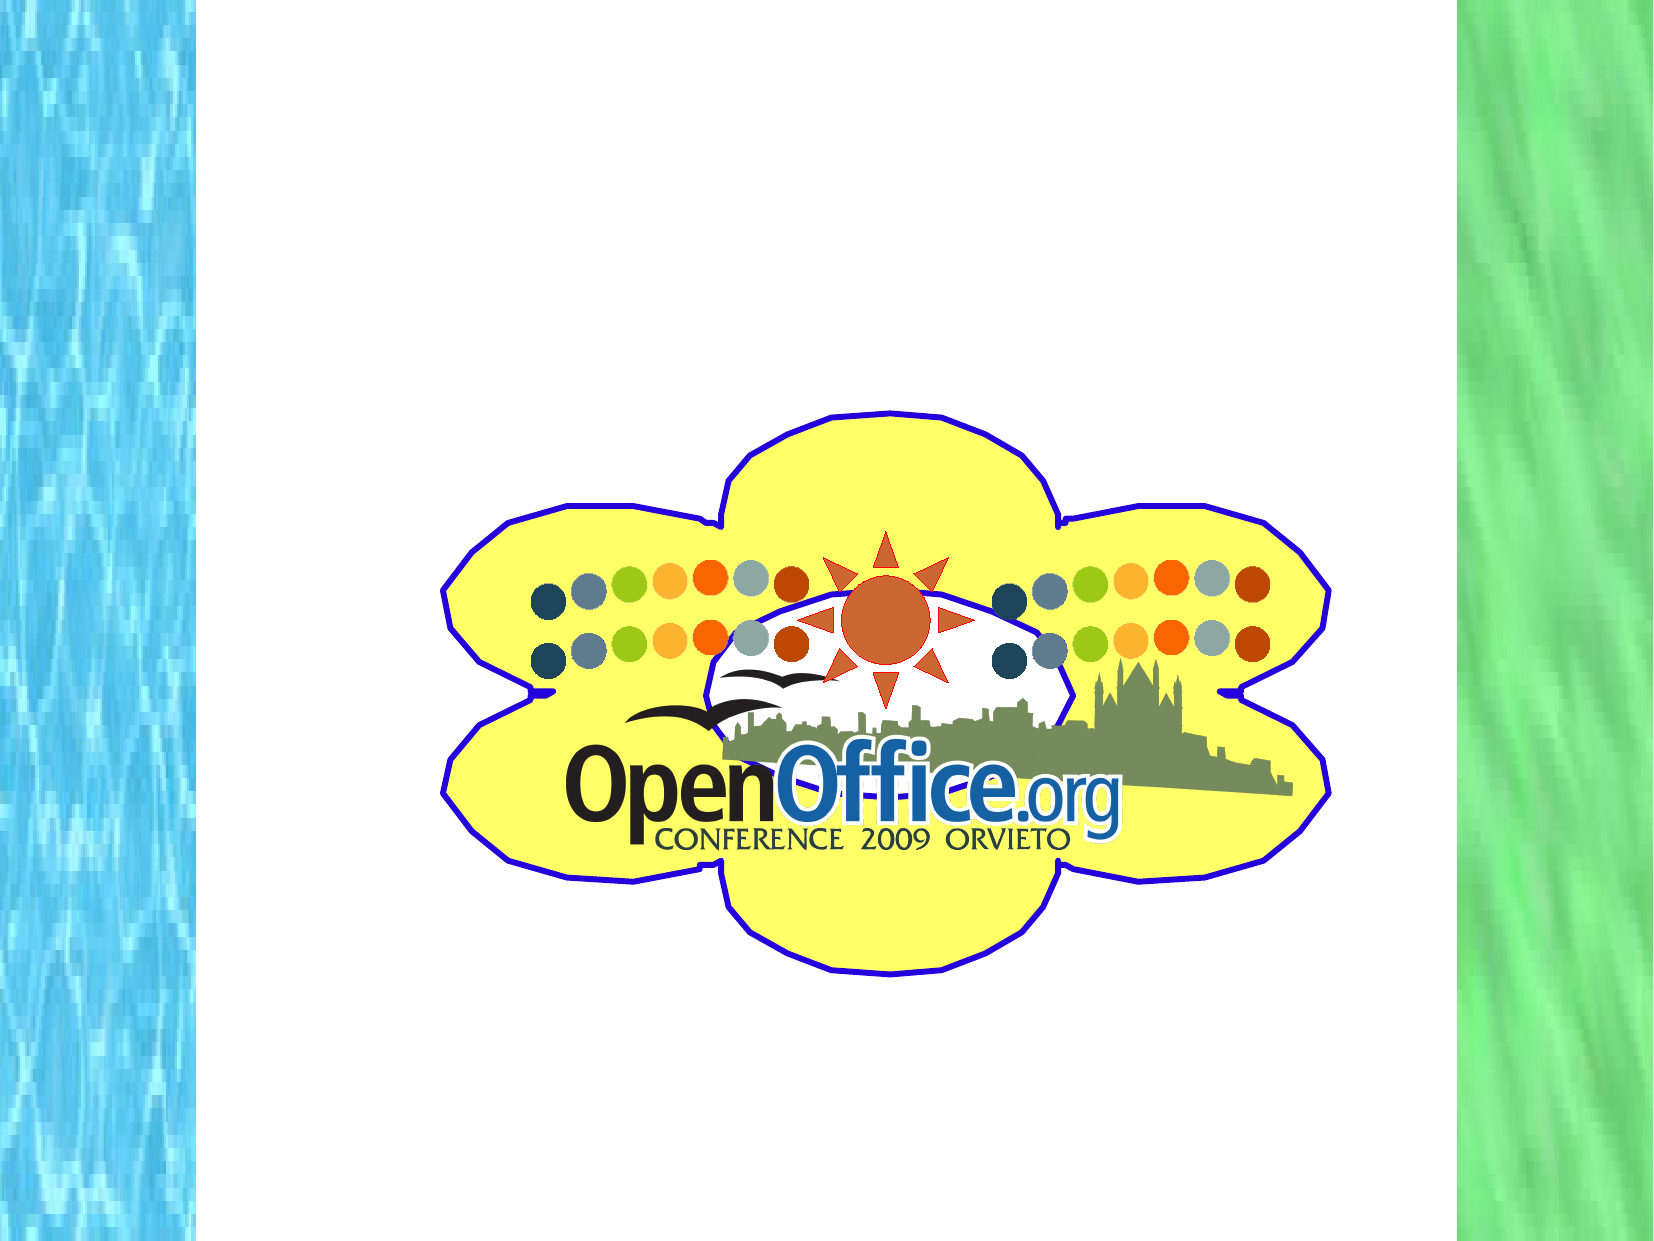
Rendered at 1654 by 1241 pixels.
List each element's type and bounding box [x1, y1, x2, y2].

picture [1457, 0, 1654, 1241]
text_box [1293, 725, 1329, 837]
text_box [913, 648, 949, 683]
text_box [938, 607, 975, 633]
text_box [442, 413, 1329, 975]
text_box [873, 672, 899, 709]
text_box [823, 648, 858, 683]
text_box [809, 607, 834, 633]
picture [531, 560, 1293, 857]
picture [0, 0, 196, 1241]
